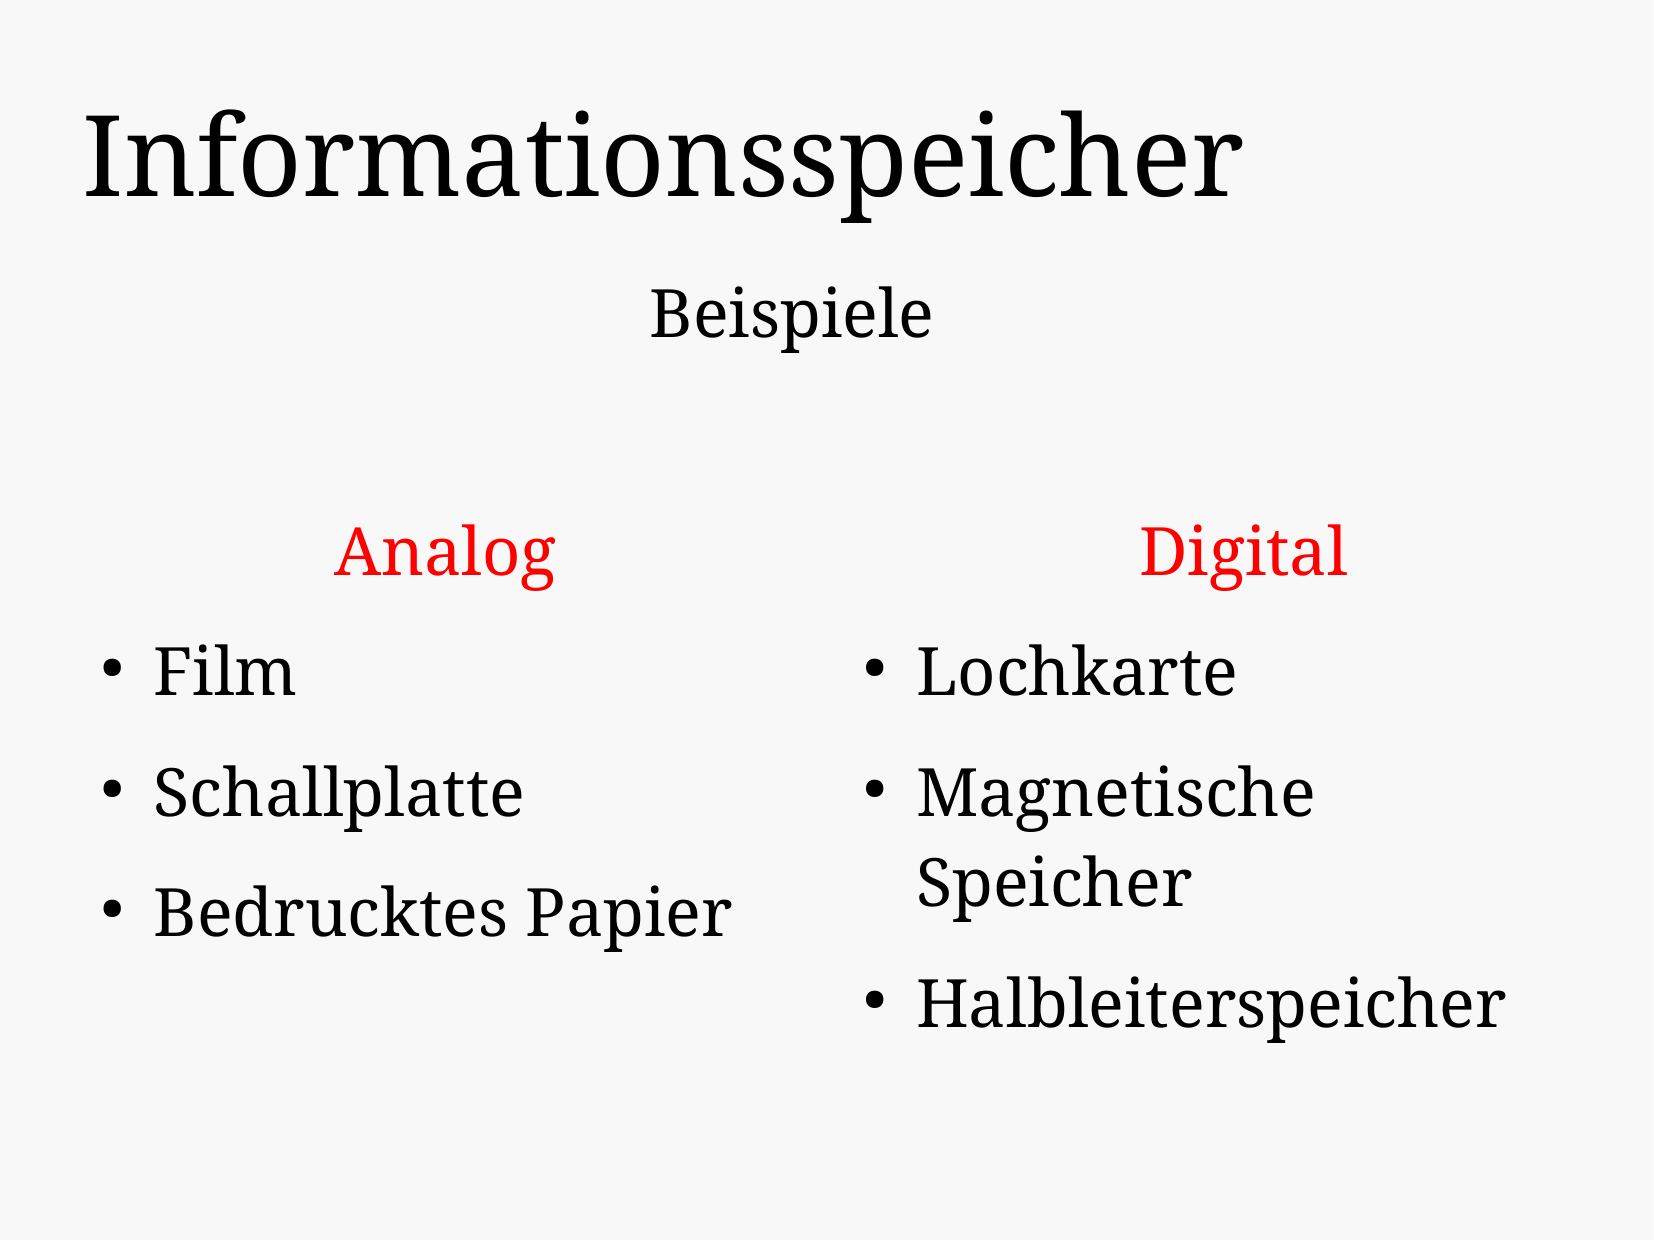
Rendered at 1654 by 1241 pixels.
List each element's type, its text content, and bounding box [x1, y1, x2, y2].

list Analog Film Schallplatte Bedrucktes Papier [82, 383, 809, 1109]
list Digital Lochkarte Magnetische Speicher Halbleiterspeicher [845, 383, 1572, 1109]
text_box Beispiele [649, 265, 1152, 356]
title Informationsspeicher [82, 49, 1571, 257]
